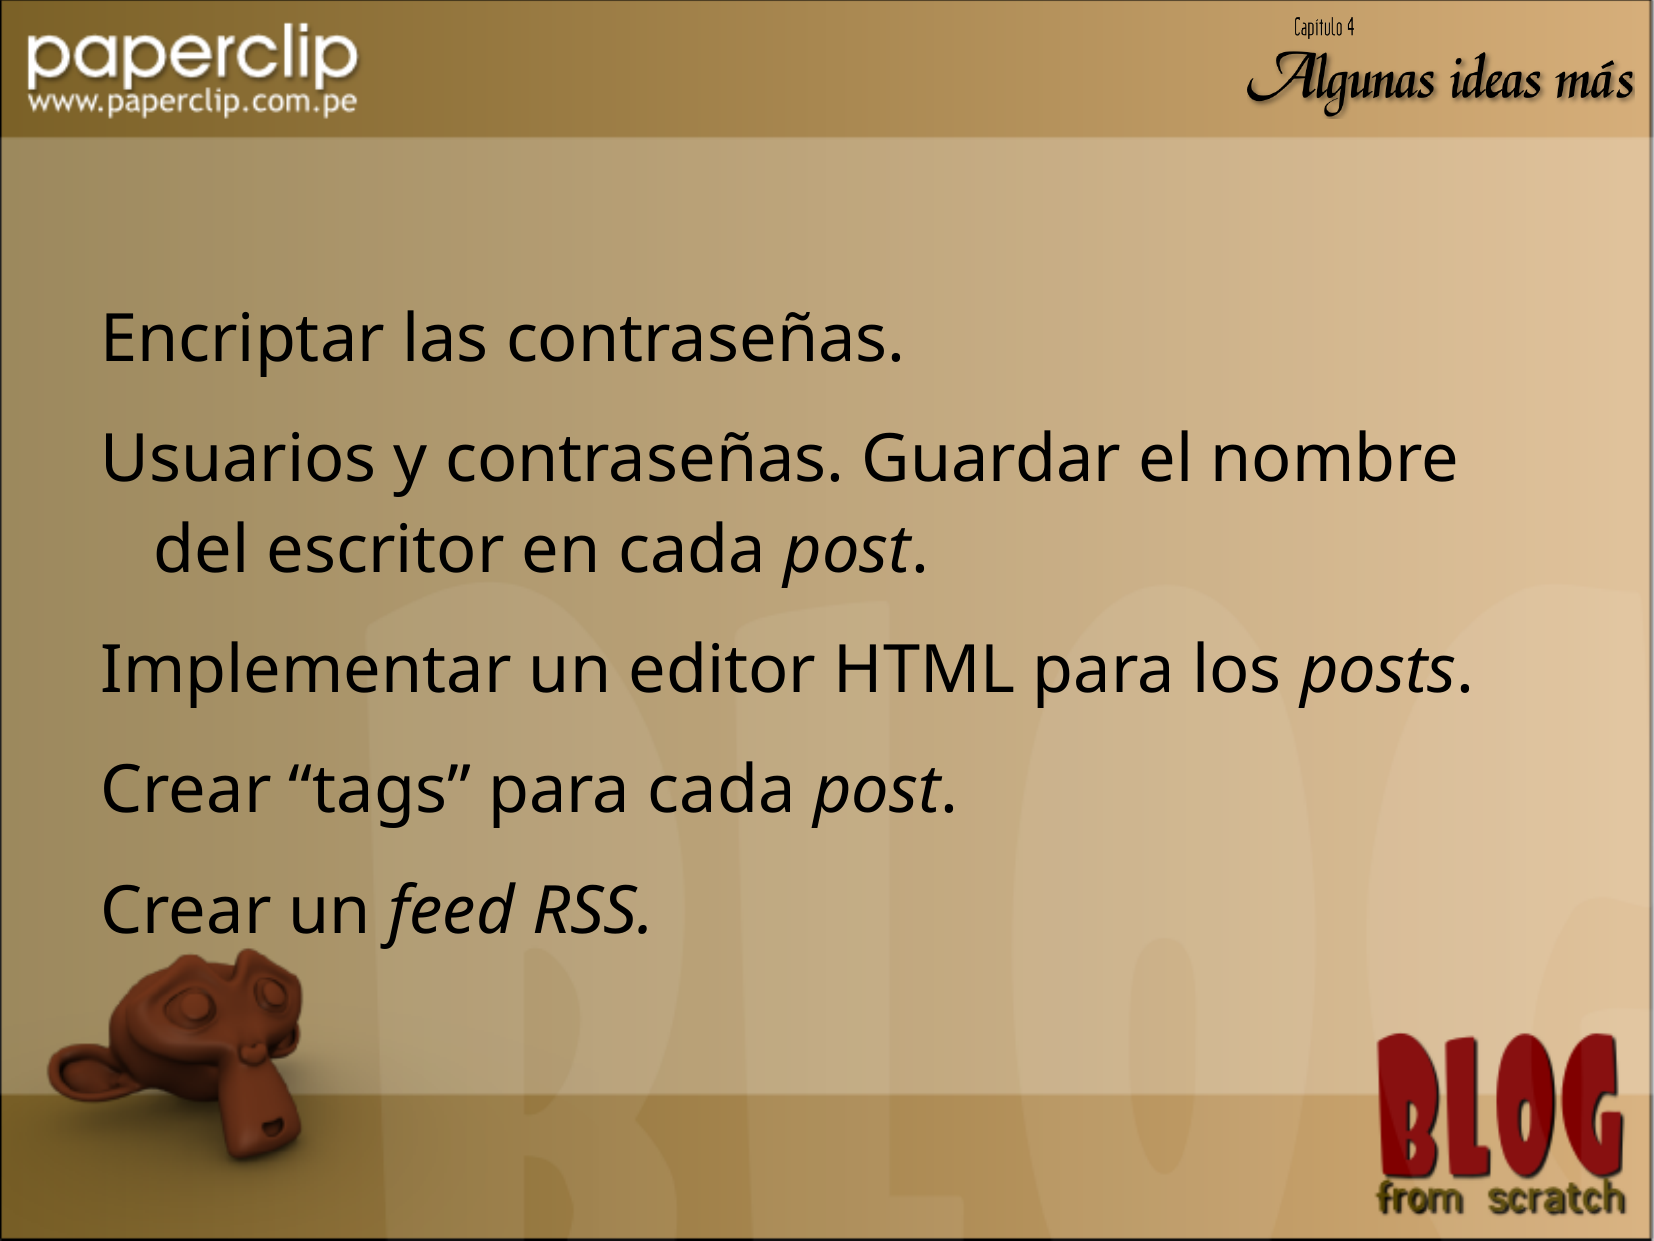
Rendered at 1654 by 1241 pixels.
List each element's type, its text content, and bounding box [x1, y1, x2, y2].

picture [0, 0, 1654, 1241]
list Encriptar las contraseñas. Usuarios y contraseñas. Guardar el nombre del escritor en cada post. Implementar un editor HTML para los posts. Crear “tags” para cada post. Crear un feed RSS. [82, 290, 1571, 1094]
